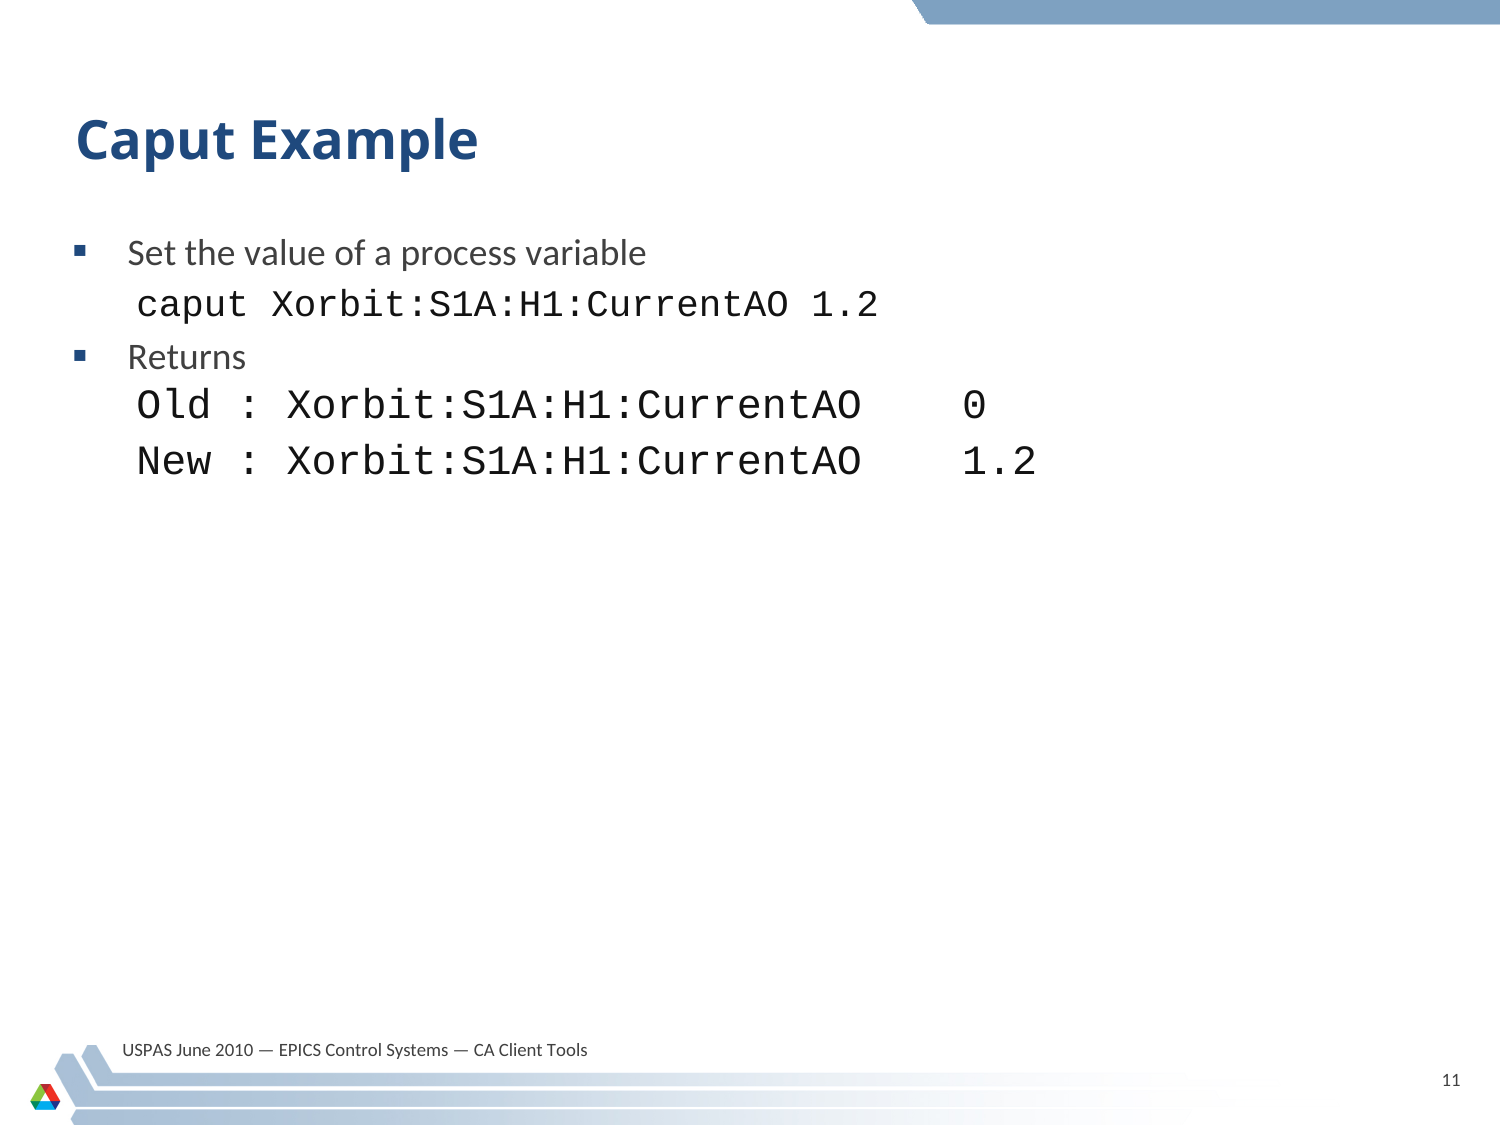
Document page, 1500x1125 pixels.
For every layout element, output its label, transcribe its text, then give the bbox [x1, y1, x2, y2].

picture [0, 1037, 1500, 1125]
picture [0, 0, 1500, 26]
list Set the value of a process variable caput Xorbit:S1A:H1:CurrentAO 1.2 Returns Old : Xorbit:S1A:H1:CurrentAO 0 New : Xorbit:S1A:H1:CurrentAO 1.2 [56, 229, 1359, 741]
title Caput Example [75, 45, 1426, 233]
